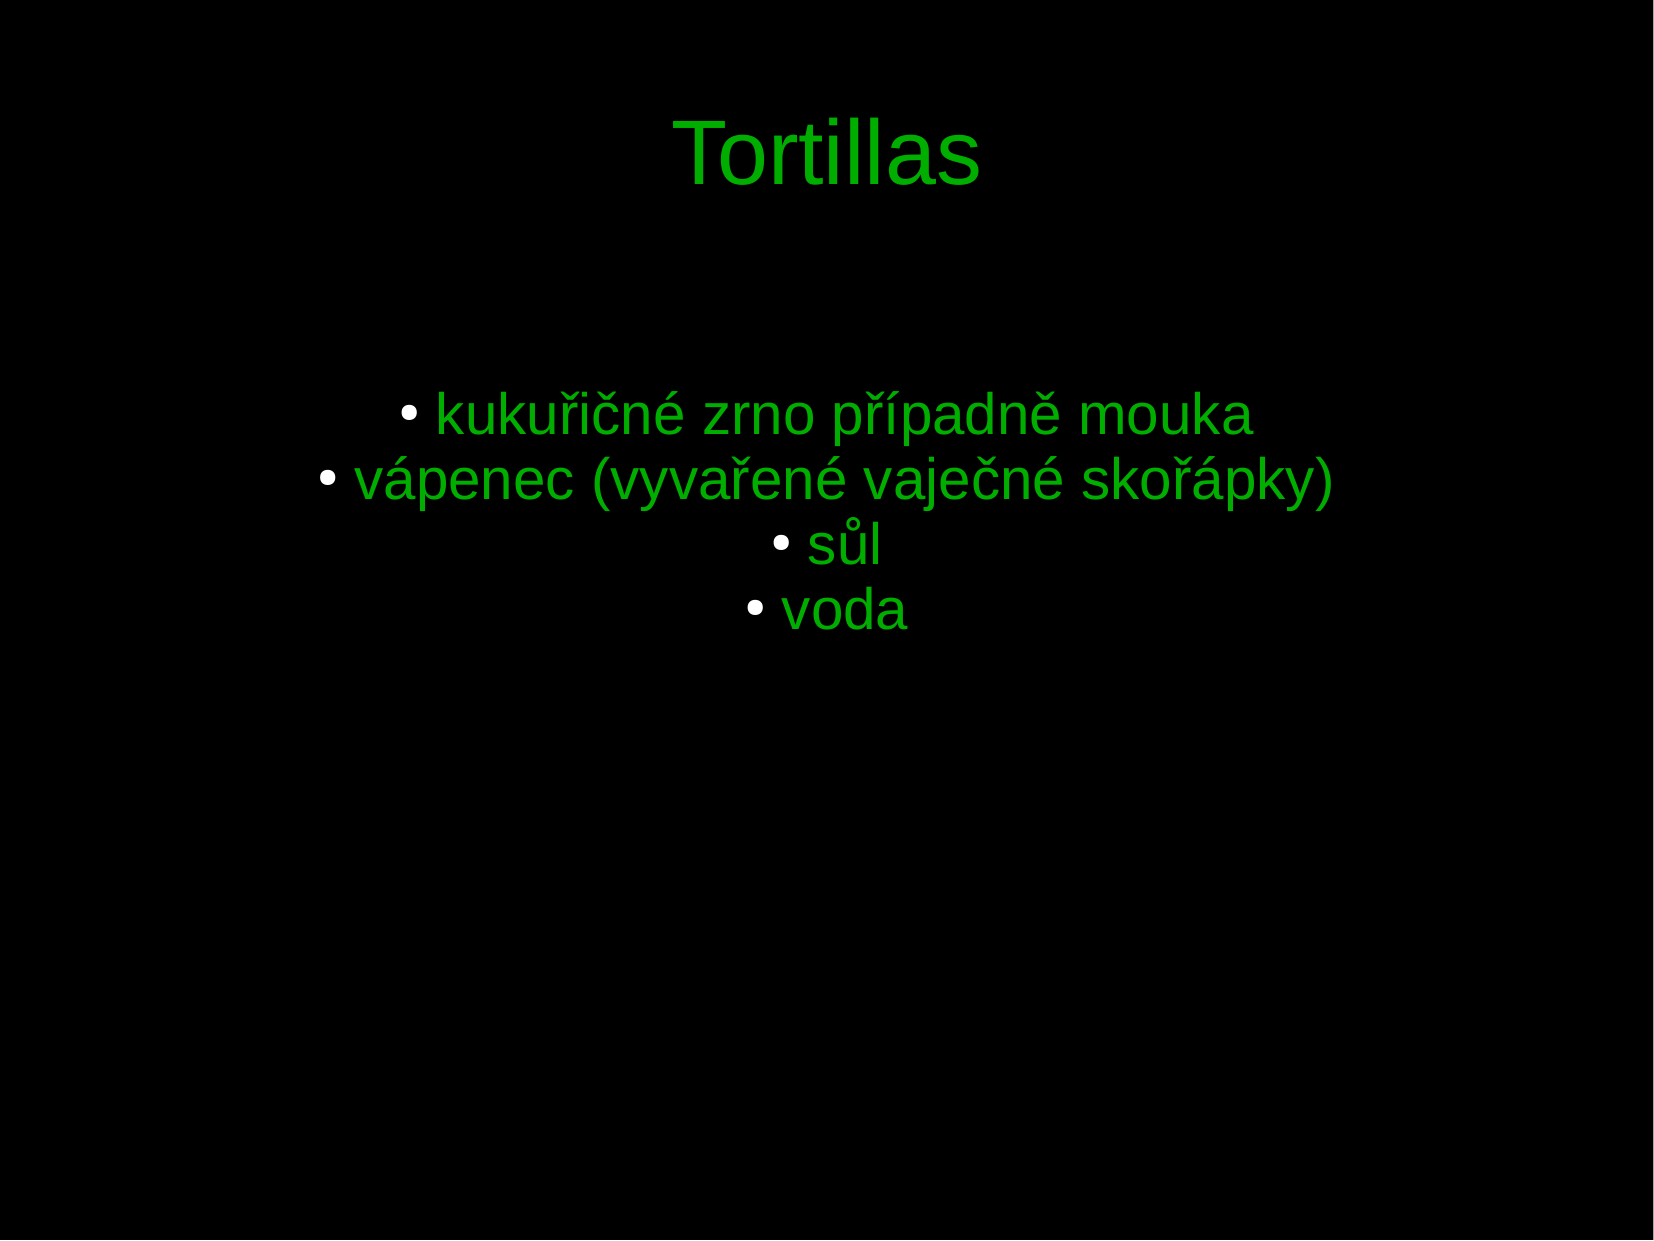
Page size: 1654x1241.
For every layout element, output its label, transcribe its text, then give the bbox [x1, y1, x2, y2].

text_box kukuřičné zrno případně mouka vápenec (vyvařené vaječné skořápky) sůl voda [302, 374, 1351, 650]
title Tortillas [82, 56, 1571, 250]
